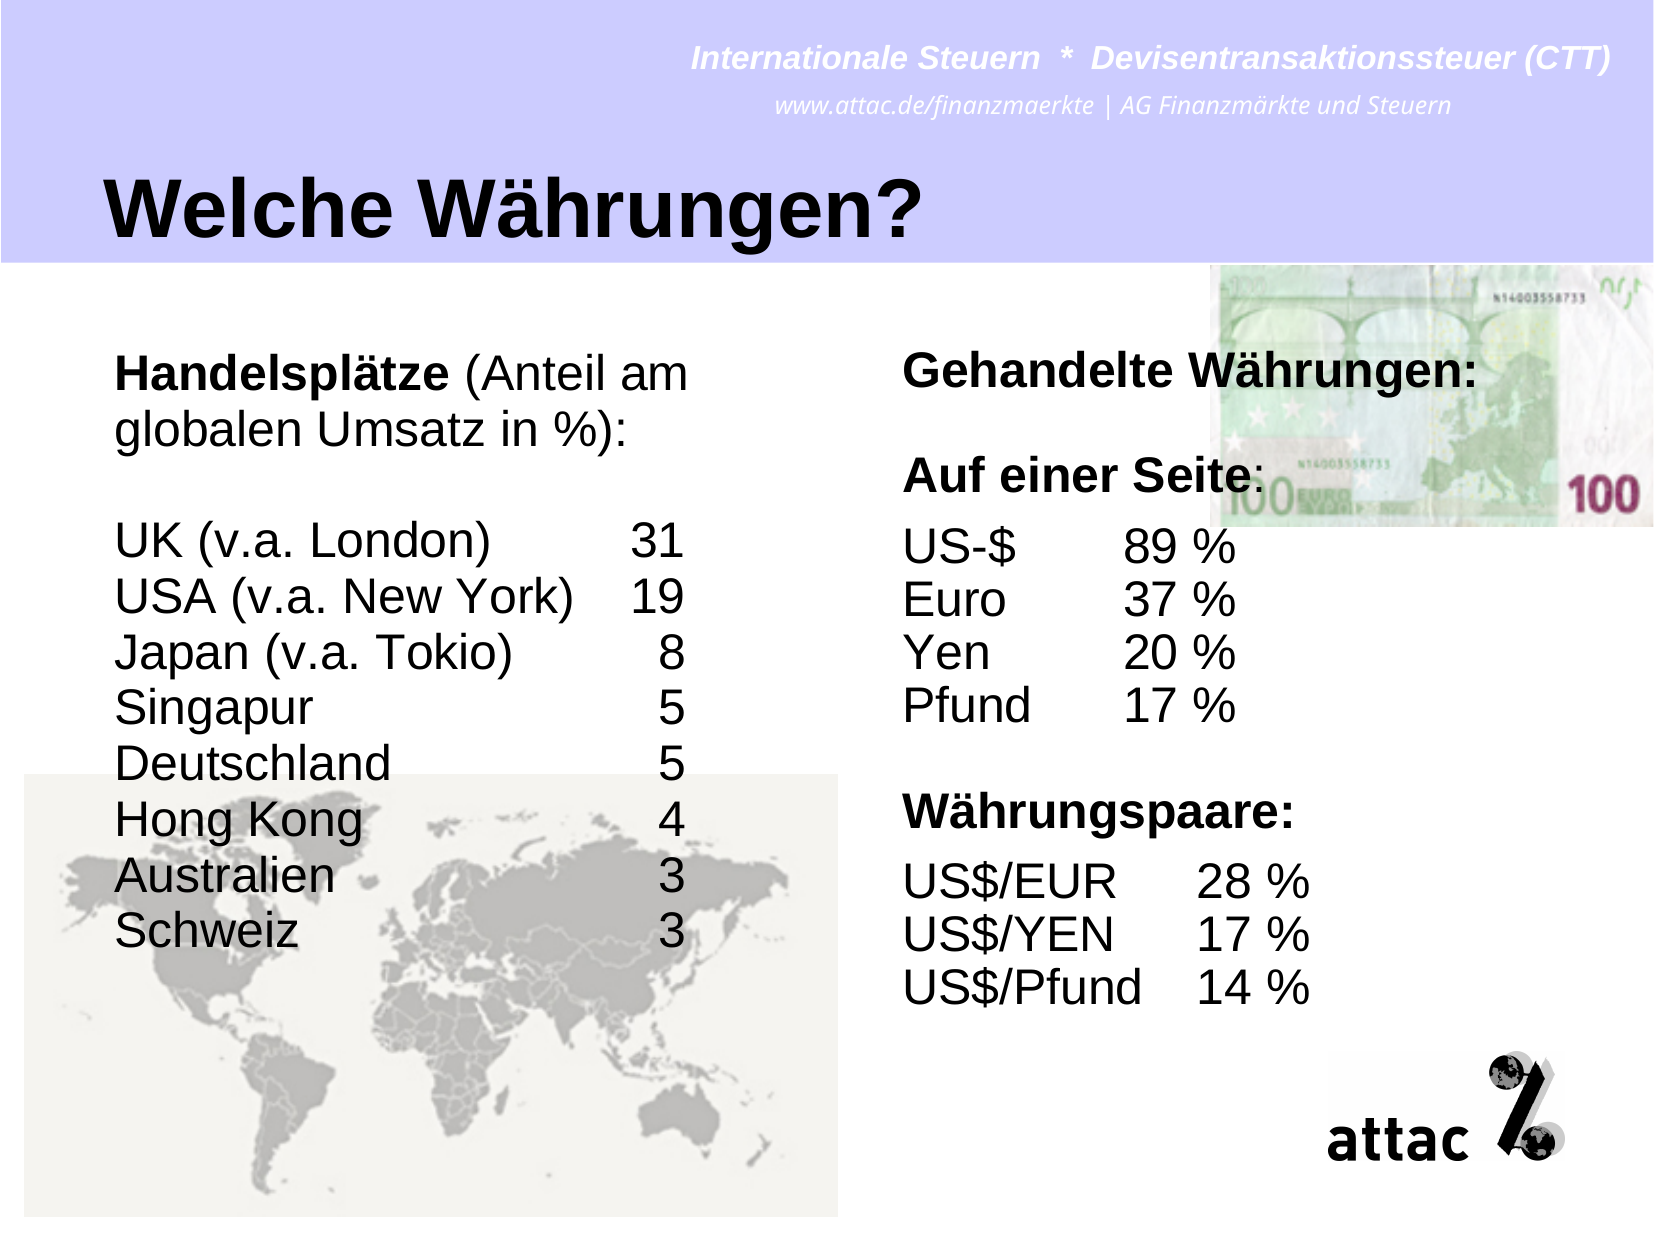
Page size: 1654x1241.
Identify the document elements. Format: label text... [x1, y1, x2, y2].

text_box [1, 0, 1654, 263]
text_box Welche Währungen? [88, 177, 1158, 258]
text_box Internationale Steuern * Devisentransaktionssteuer (CTT) [407, 41, 1654, 77]
picture [1210, 265, 1654, 527]
text_box www.attac.de/finanzmaerkte | AG Finanzmärkte und Steuern [759, 76, 1534, 131]
text_box Gehandelte Währungen: Auf einer Seite: US-$ 89 % Euro 37 % Yen 20 % Pfund 17 % Währungspaare: US$/EUR 28 % US$/YEN 17 % US$/Pfund 14 % [887, 337, 1588, 1023]
text_box Handelsplätze (Anteil am globalen Umsatz in %): UK (v.a. London) 31 USA (v.a. New York) 19 Japan (v.a. Tokio) 8 Singapur 5 Deutschland 5 Hong Kong 4 Australien 3 Schweiz 3 [99, 337, 750, 1069]
picture [1328, 1051, 1565, 1161]
picture [24, 774, 838, 1217]
